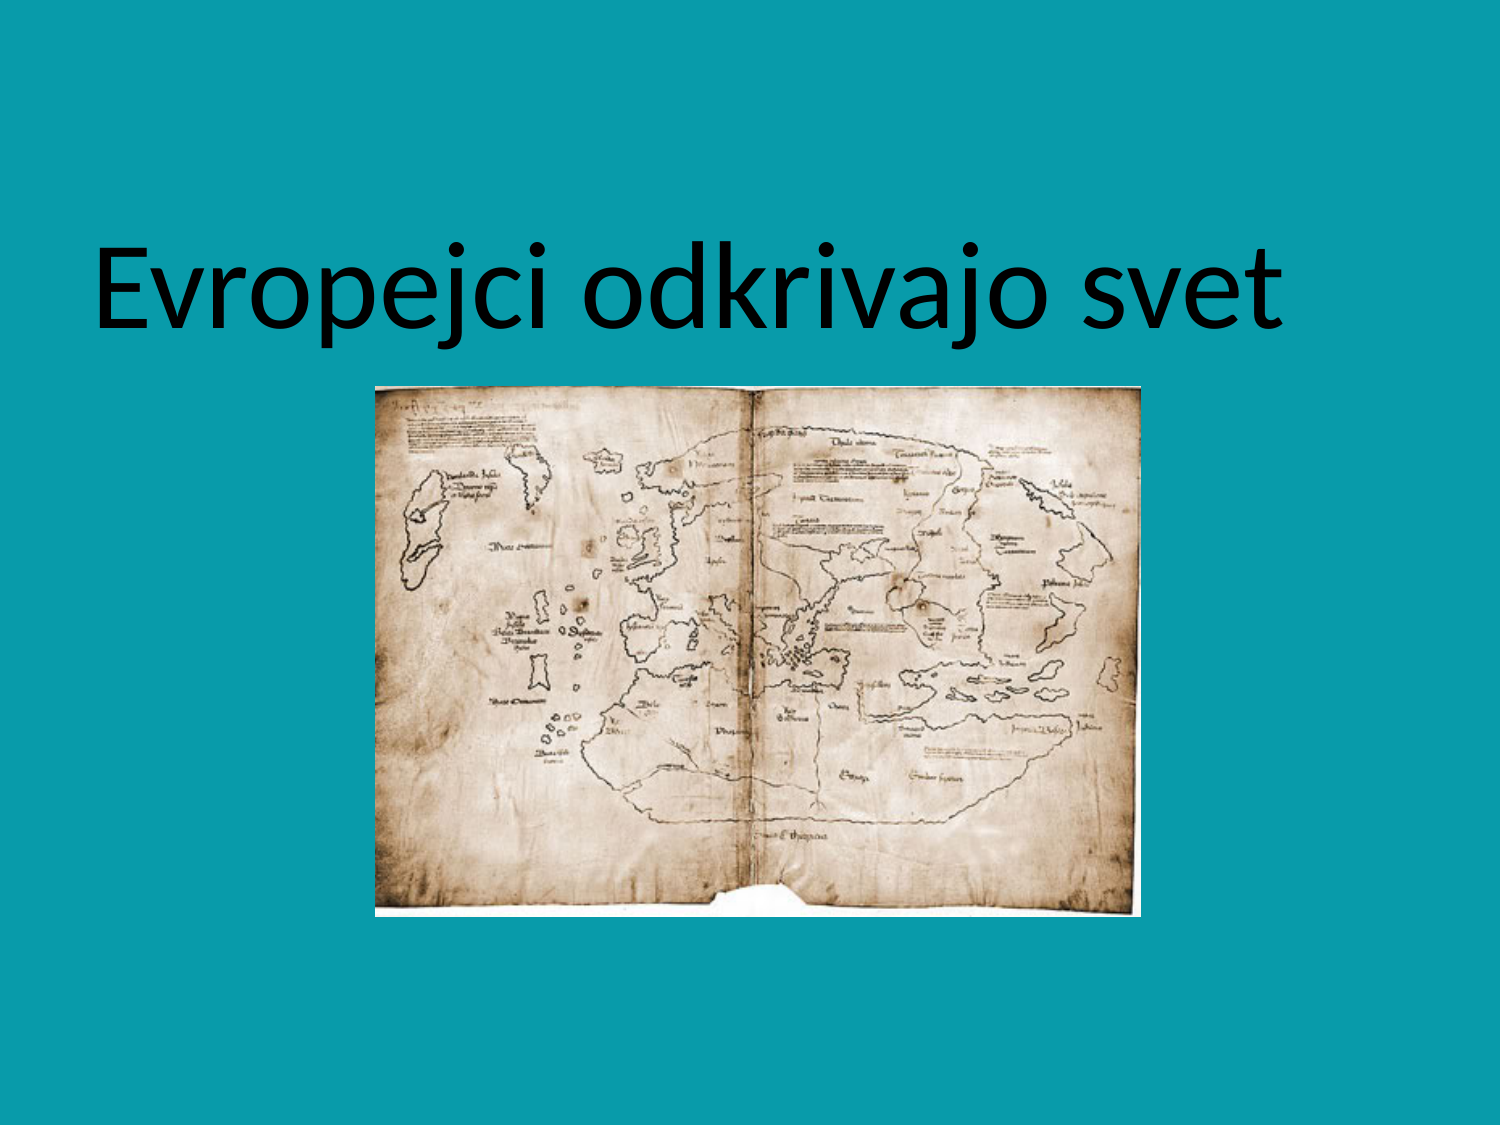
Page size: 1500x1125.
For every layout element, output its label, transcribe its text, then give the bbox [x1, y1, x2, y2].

picture [375, 386, 1141, 917]
text_box Evropejci odkrivajo svet [76, 196, 1459, 362]
